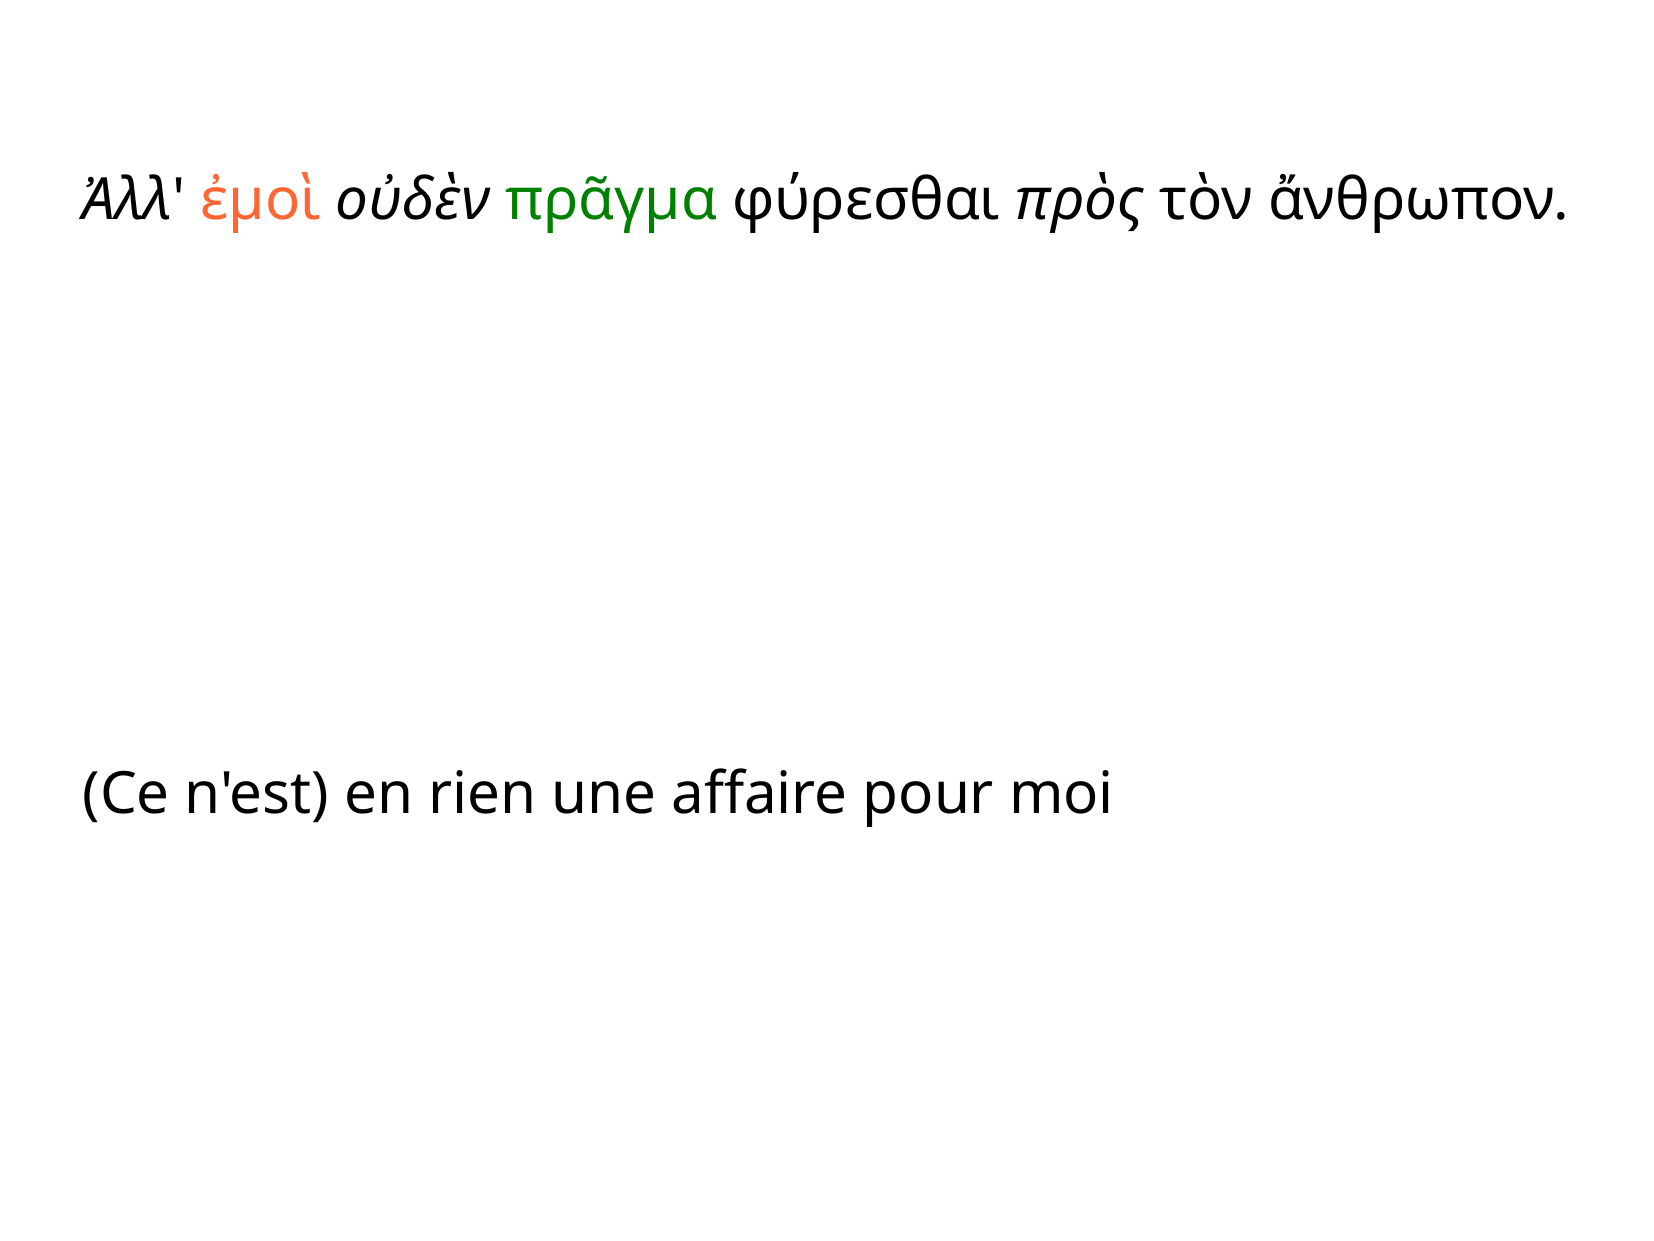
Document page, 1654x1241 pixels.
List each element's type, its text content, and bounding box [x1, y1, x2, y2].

list Ἀλλ' ἐμοὶ οὐδὲν πρᾶγμα φύρεσθαι πρὸς τὸν ἄνθρωπον. (Ce n'est) en rien une affaire pour moi [82, 118, 1571, 1241]
